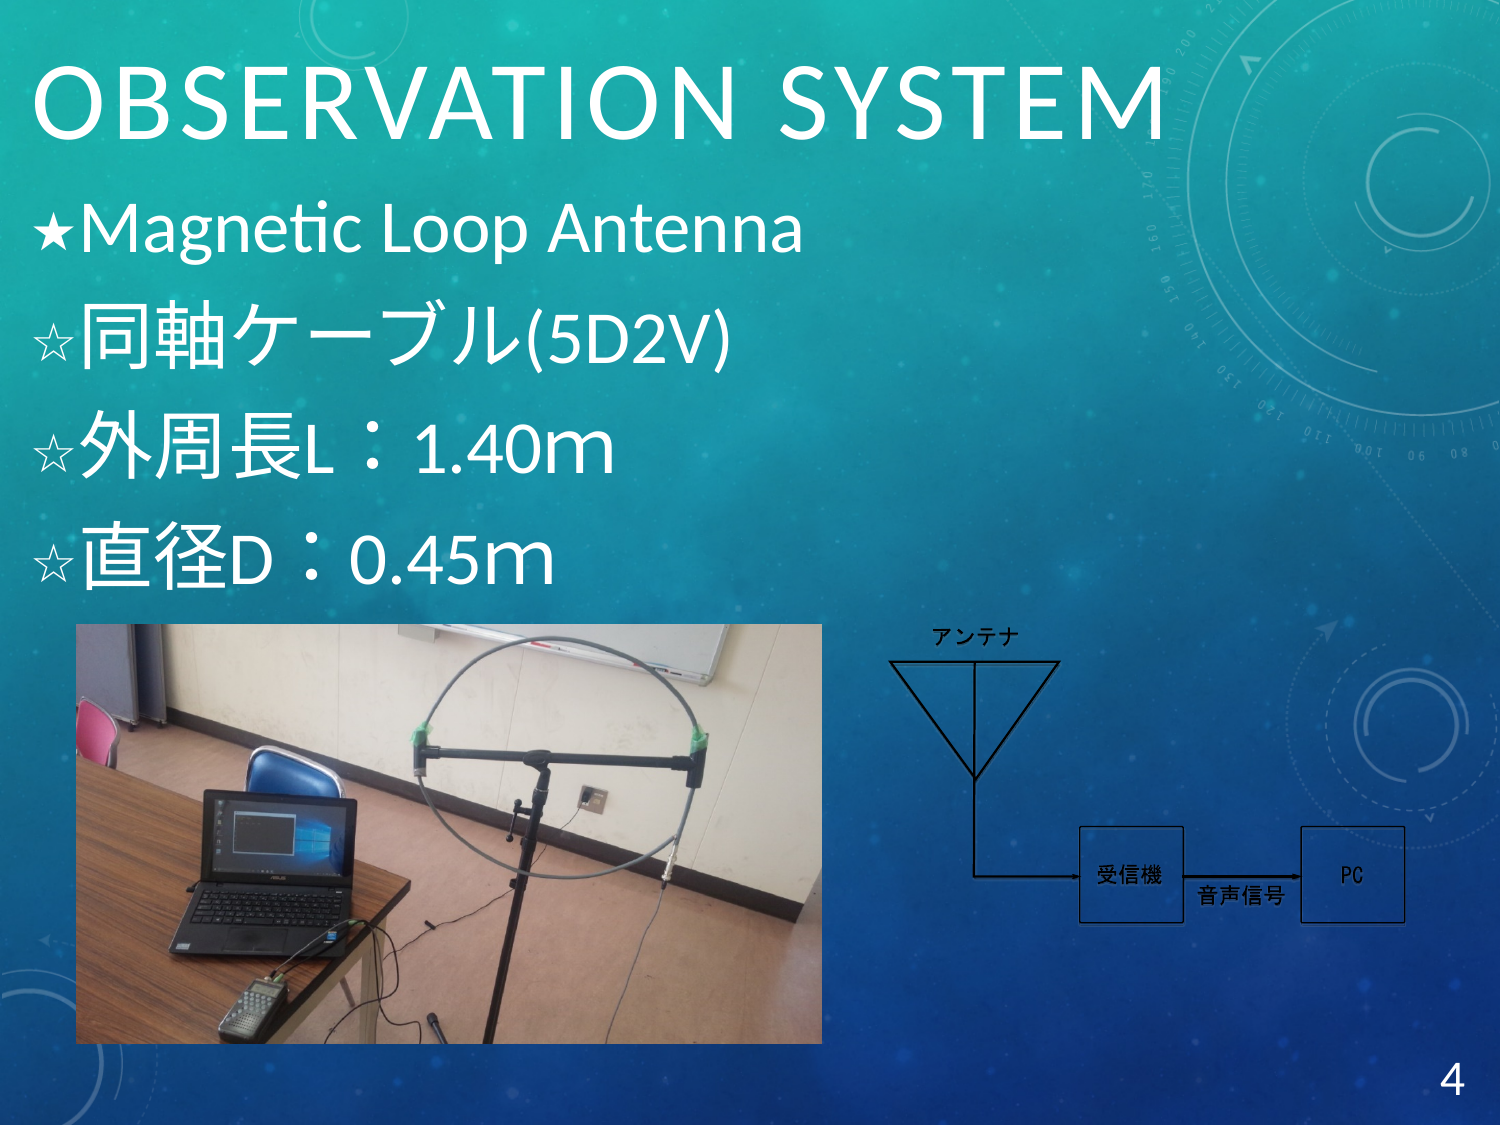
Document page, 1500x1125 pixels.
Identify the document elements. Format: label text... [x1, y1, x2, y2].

title Observation system [16, 16, 1292, 173]
slide_number <番号> [1411, 1043, 1480, 1106]
list Magnetic Loop Antenna 同軸ケーブル(5D2V) 外周長L：1.40ｍ 直径D：0.45ｍ [16, 152, 1291, 625]
picture [0, 0, 1500, 1125]
